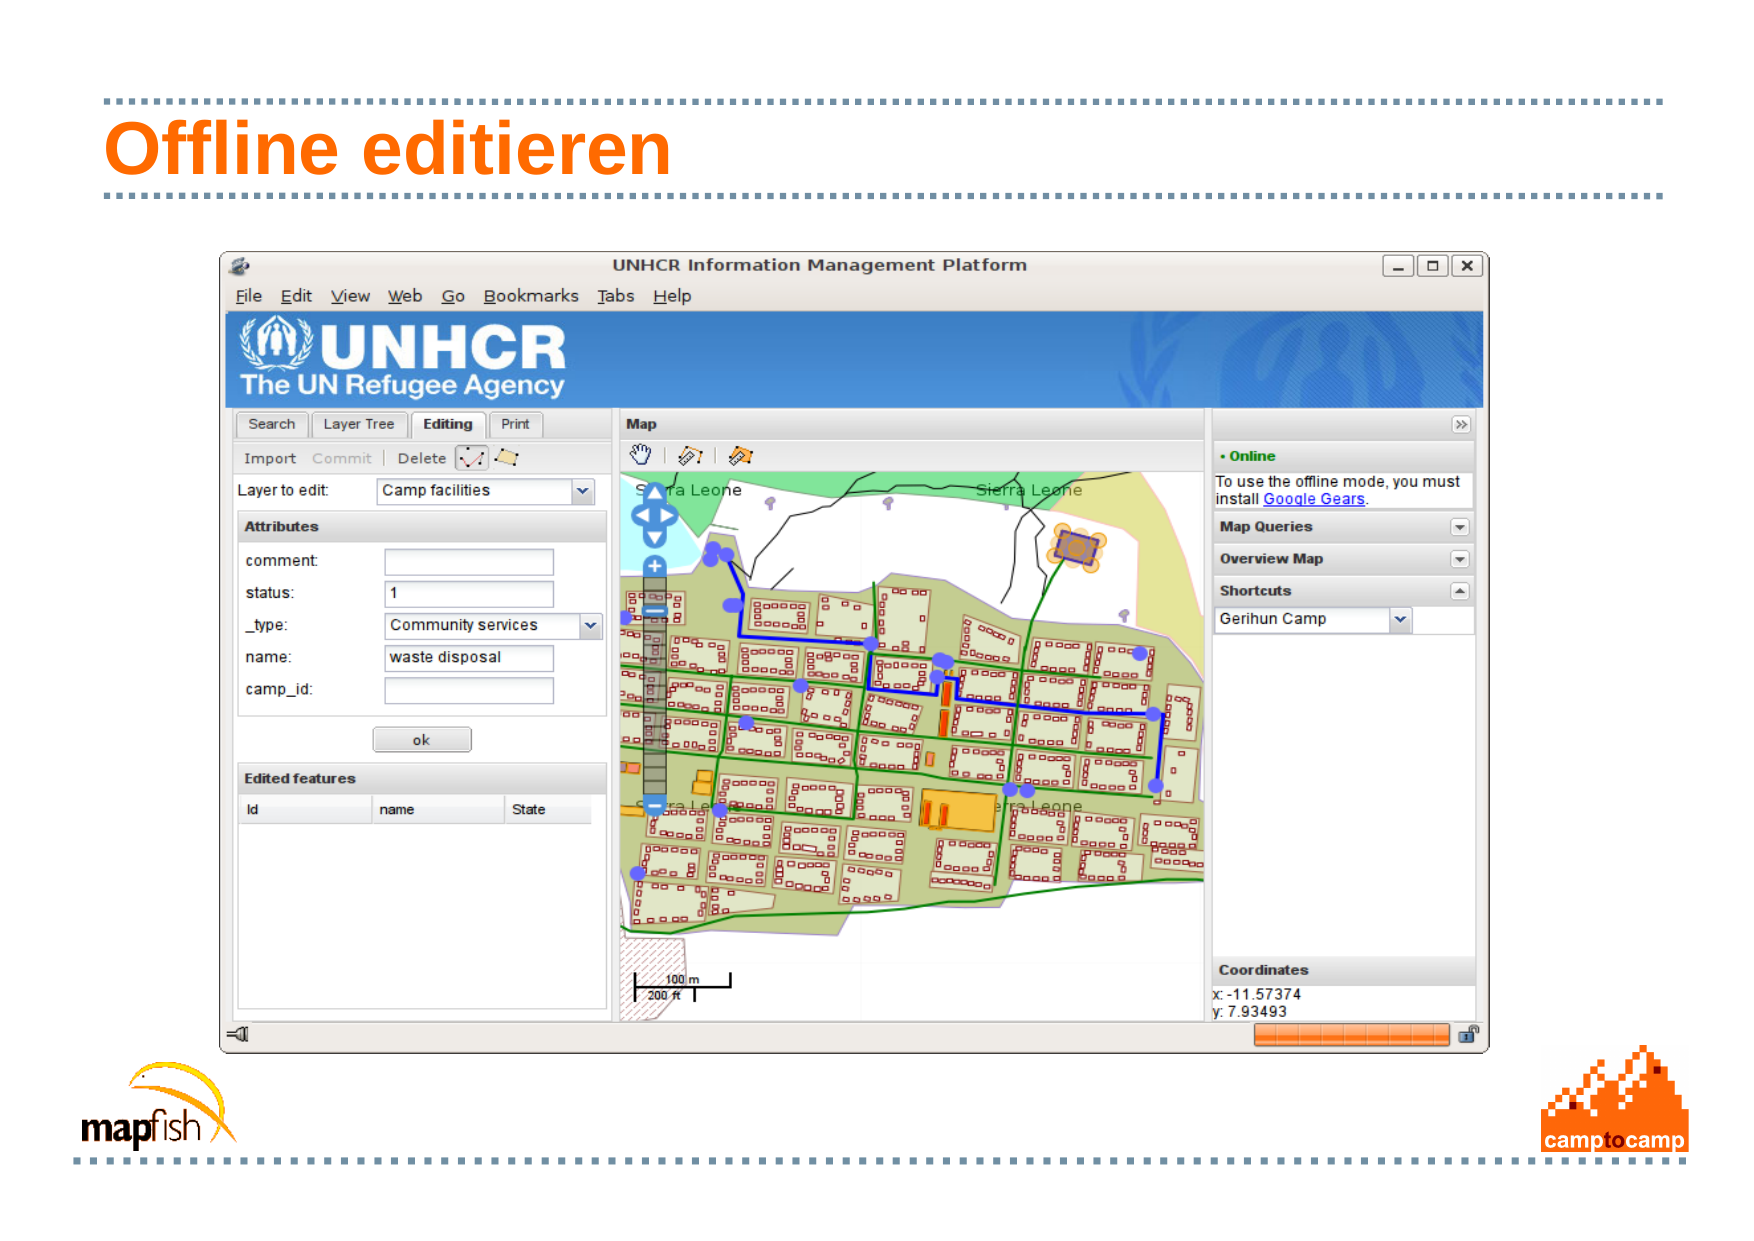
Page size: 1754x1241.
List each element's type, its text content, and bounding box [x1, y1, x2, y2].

picture [219, 251, 1490, 1054]
picture [82, 1062, 237, 1151]
picture [1541, 1045, 1689, 1152]
title Offline editieren [103, 97, 1660, 200]
